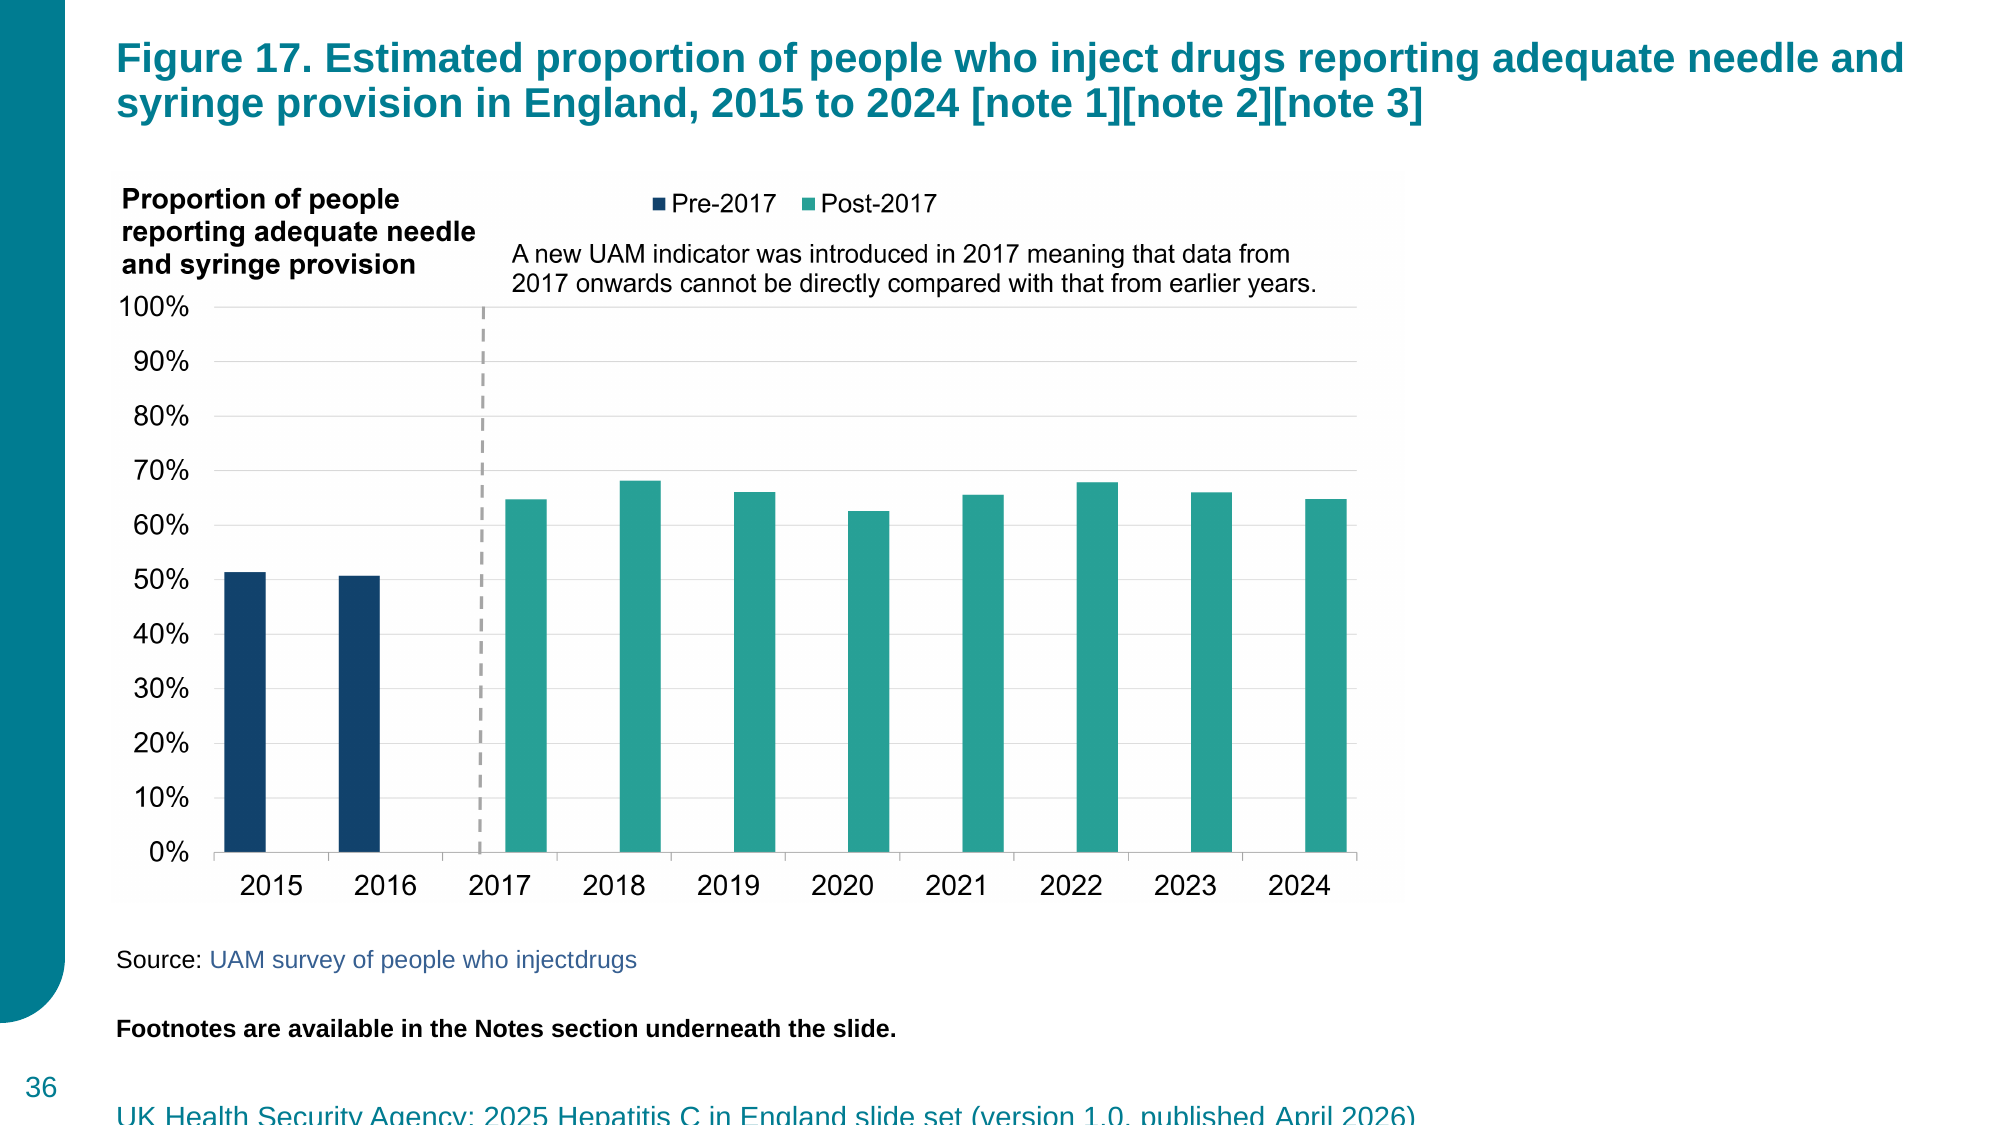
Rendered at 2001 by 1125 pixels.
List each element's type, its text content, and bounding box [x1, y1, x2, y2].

text_box UK Health Security Agency: 2025 Hepatitis C in England slide set (version 1.0, published April 2026) [101, 1055, 1780, 1116]
title Figure 17. Estimated proportion of people who inject drugs reporting adequate needle and syringe provision in England, 2015 to 2024 [note 1][note 2][note 3] [101, 29, 1926, 139]
text_box Source: UAM survey of people who inject drugs [101, 935, 988, 982]
text_box Footnotes are available in the Notes section underneath the slide. [101, 1005, 1079, 1051]
text_box [10, 1055, 77, 1116]
picture [111, 171, 1405, 903]
